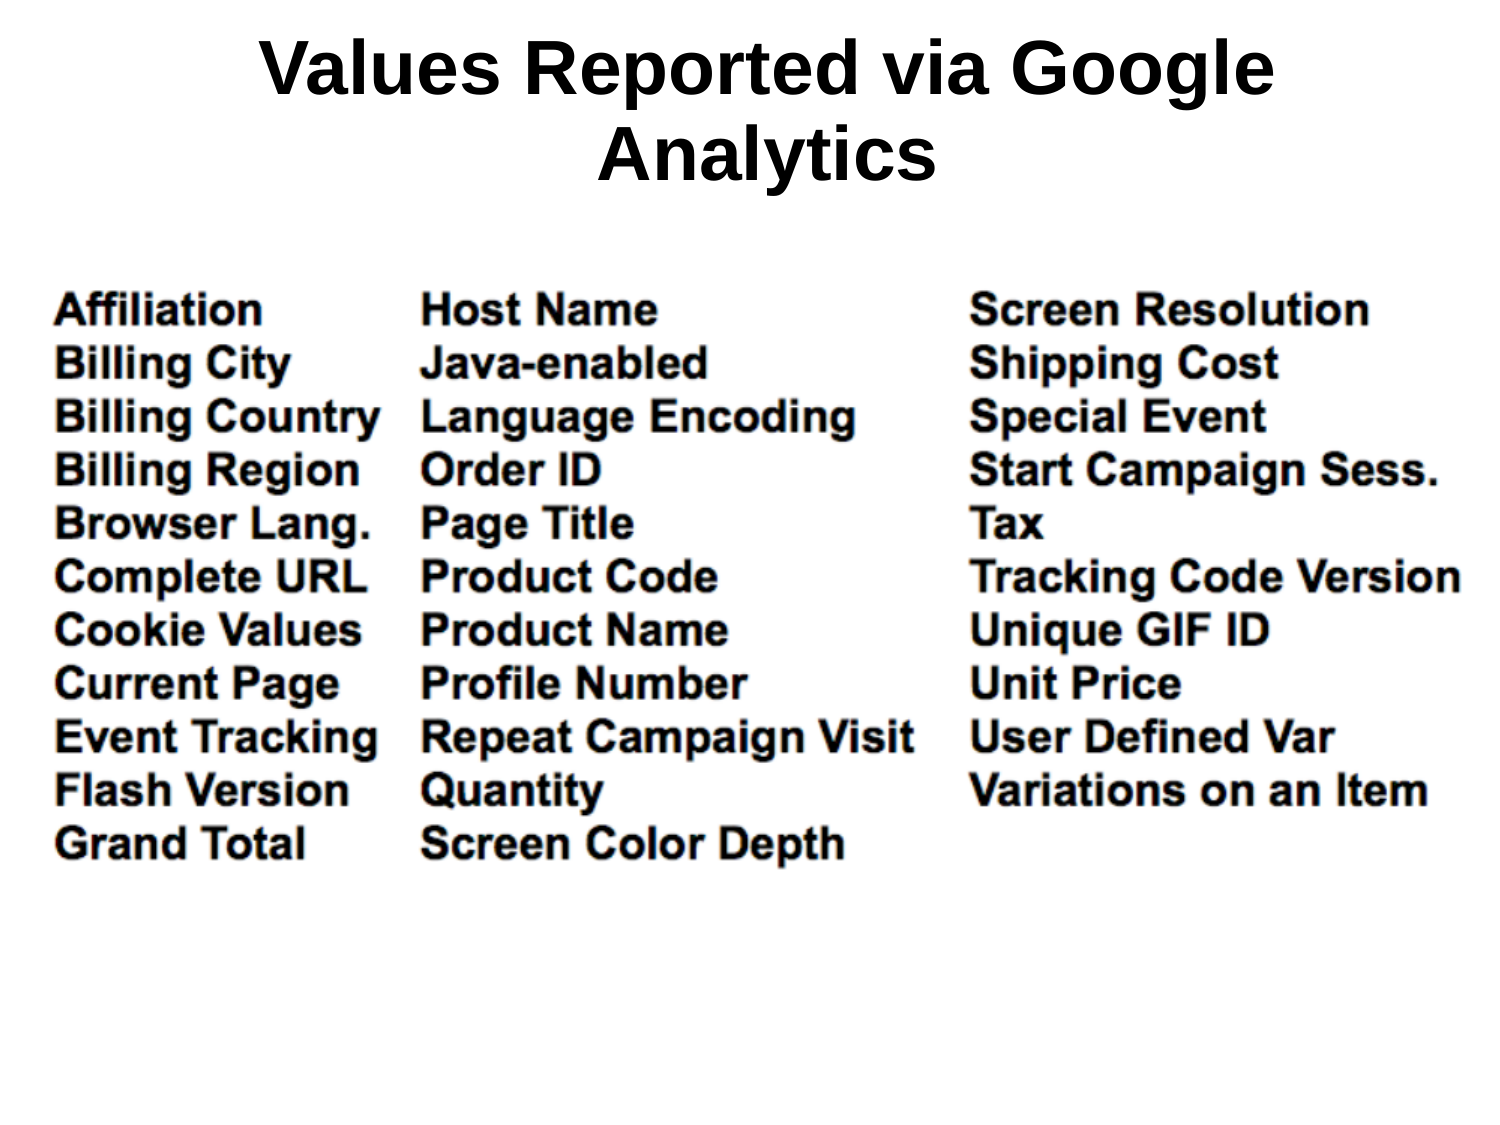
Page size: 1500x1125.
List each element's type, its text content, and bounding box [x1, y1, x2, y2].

picture [35, 283, 1489, 875]
title Values Reported via Google Analytics [75, 24, 1425, 198]
